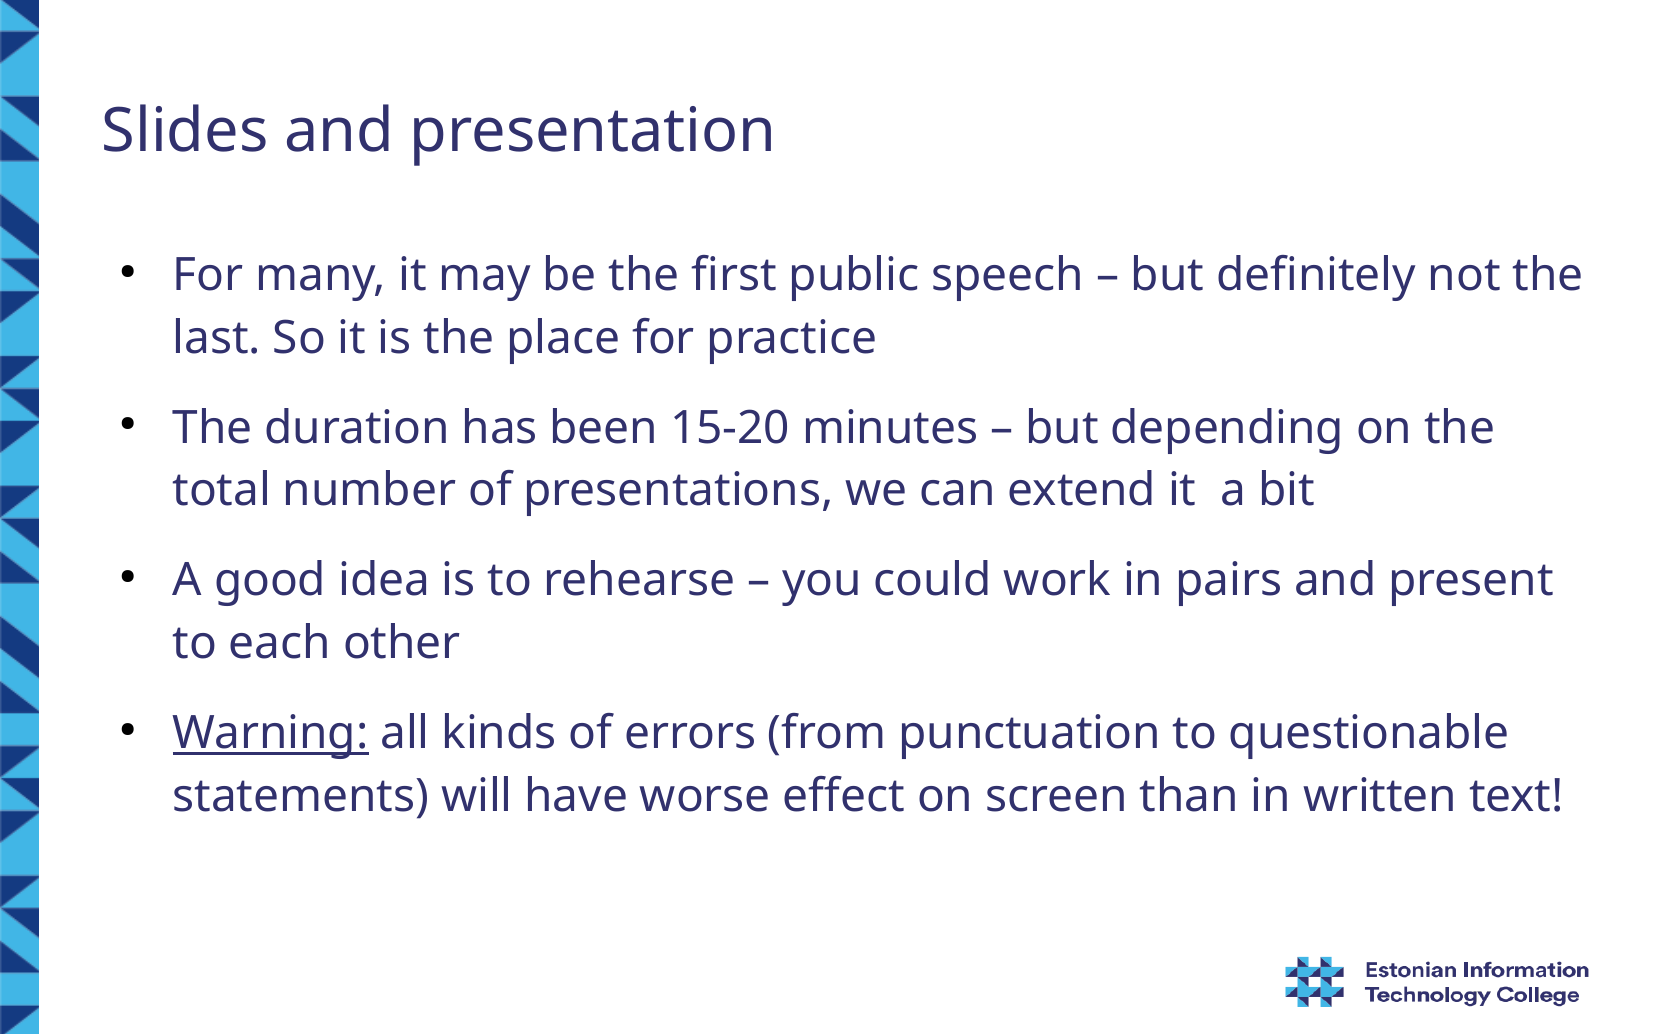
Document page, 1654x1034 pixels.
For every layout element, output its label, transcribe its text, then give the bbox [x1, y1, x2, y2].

title Slides and presentation [101, 41, 1224, 214]
list For many, it may be the first public speech – but definitely not the last. So it is the place for practice The duration has been 15-20 minutes – but depending on the total number of presentations, we can extend it a bit A good idea is to rehearse – you could work in pairs and present to each other Warning: all kinds of errors (from punctuation to questionable statements) will have worse effect on screen than in written text! [101, 241, 1591, 924]
